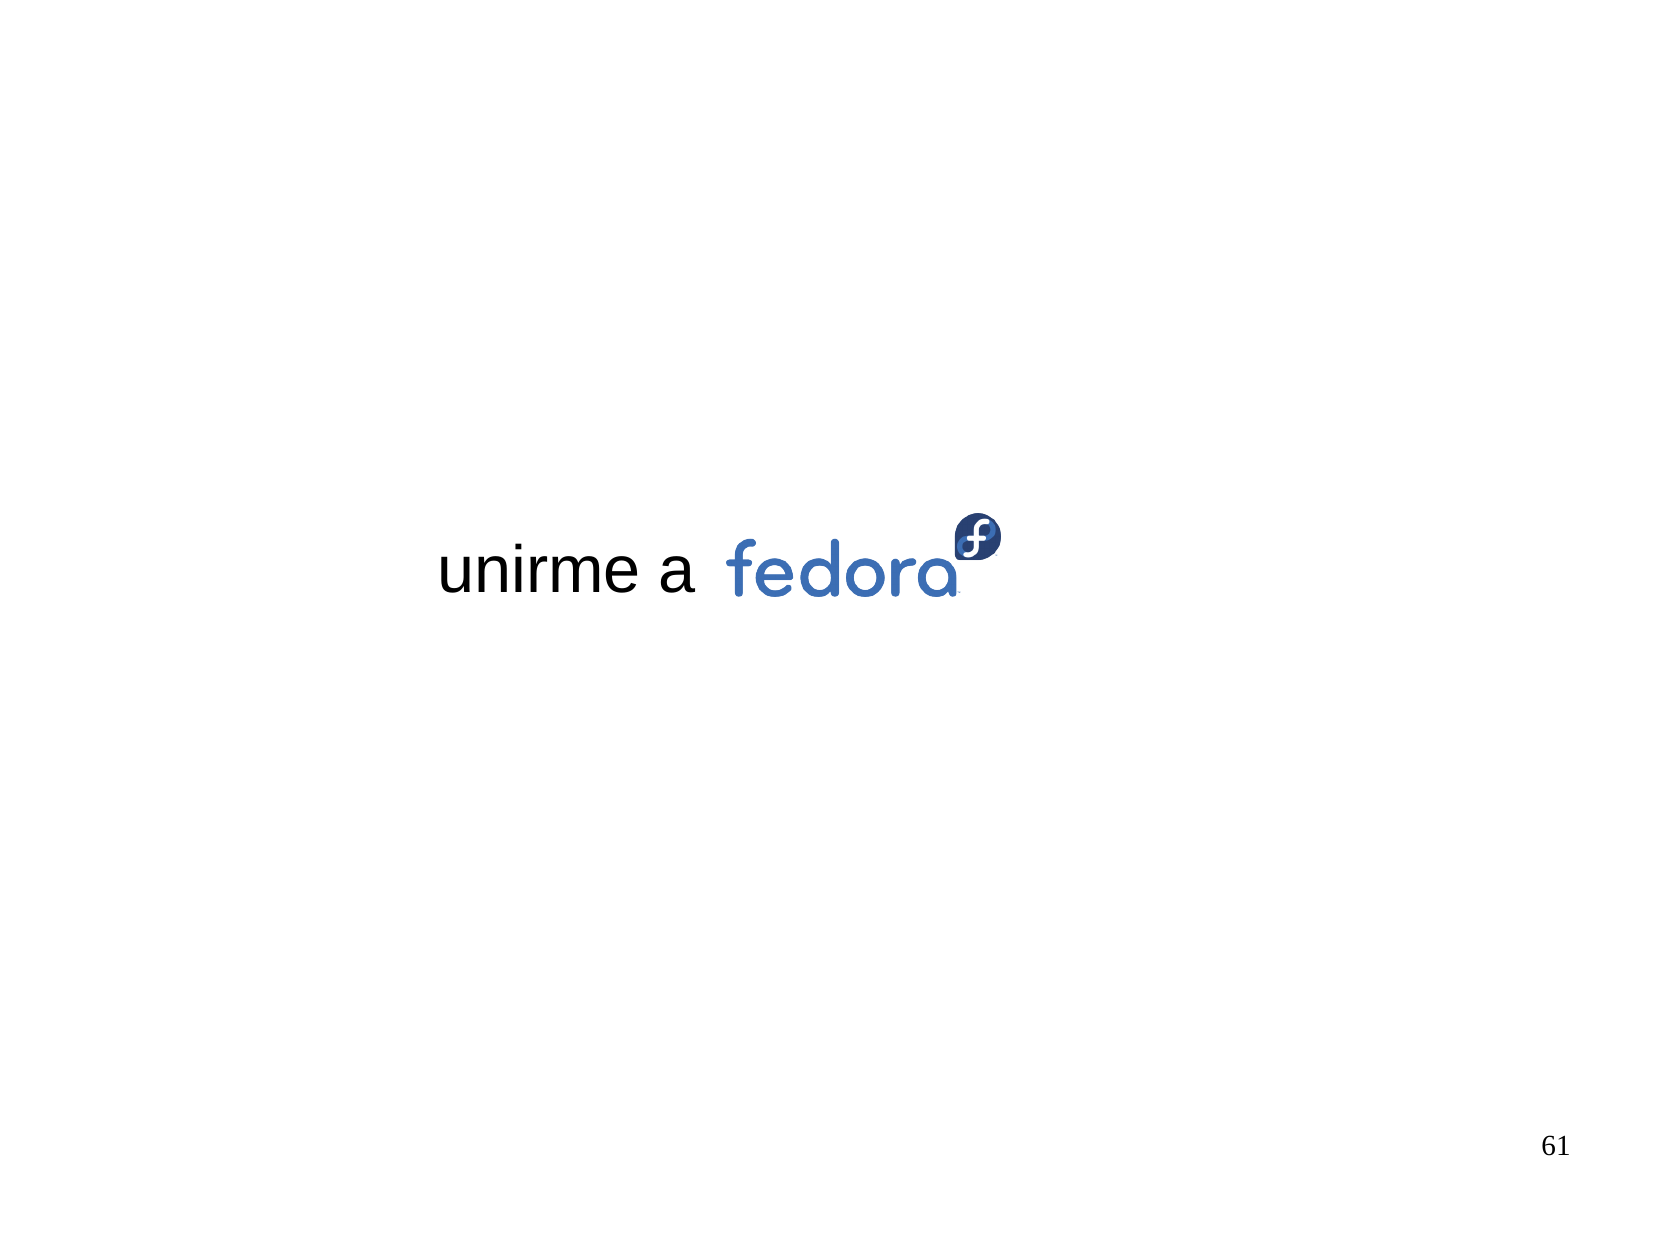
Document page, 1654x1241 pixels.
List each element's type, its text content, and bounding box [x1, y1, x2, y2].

picture [726, 513, 1001, 597]
text_box unirme a [413, 531, 758, 607]
